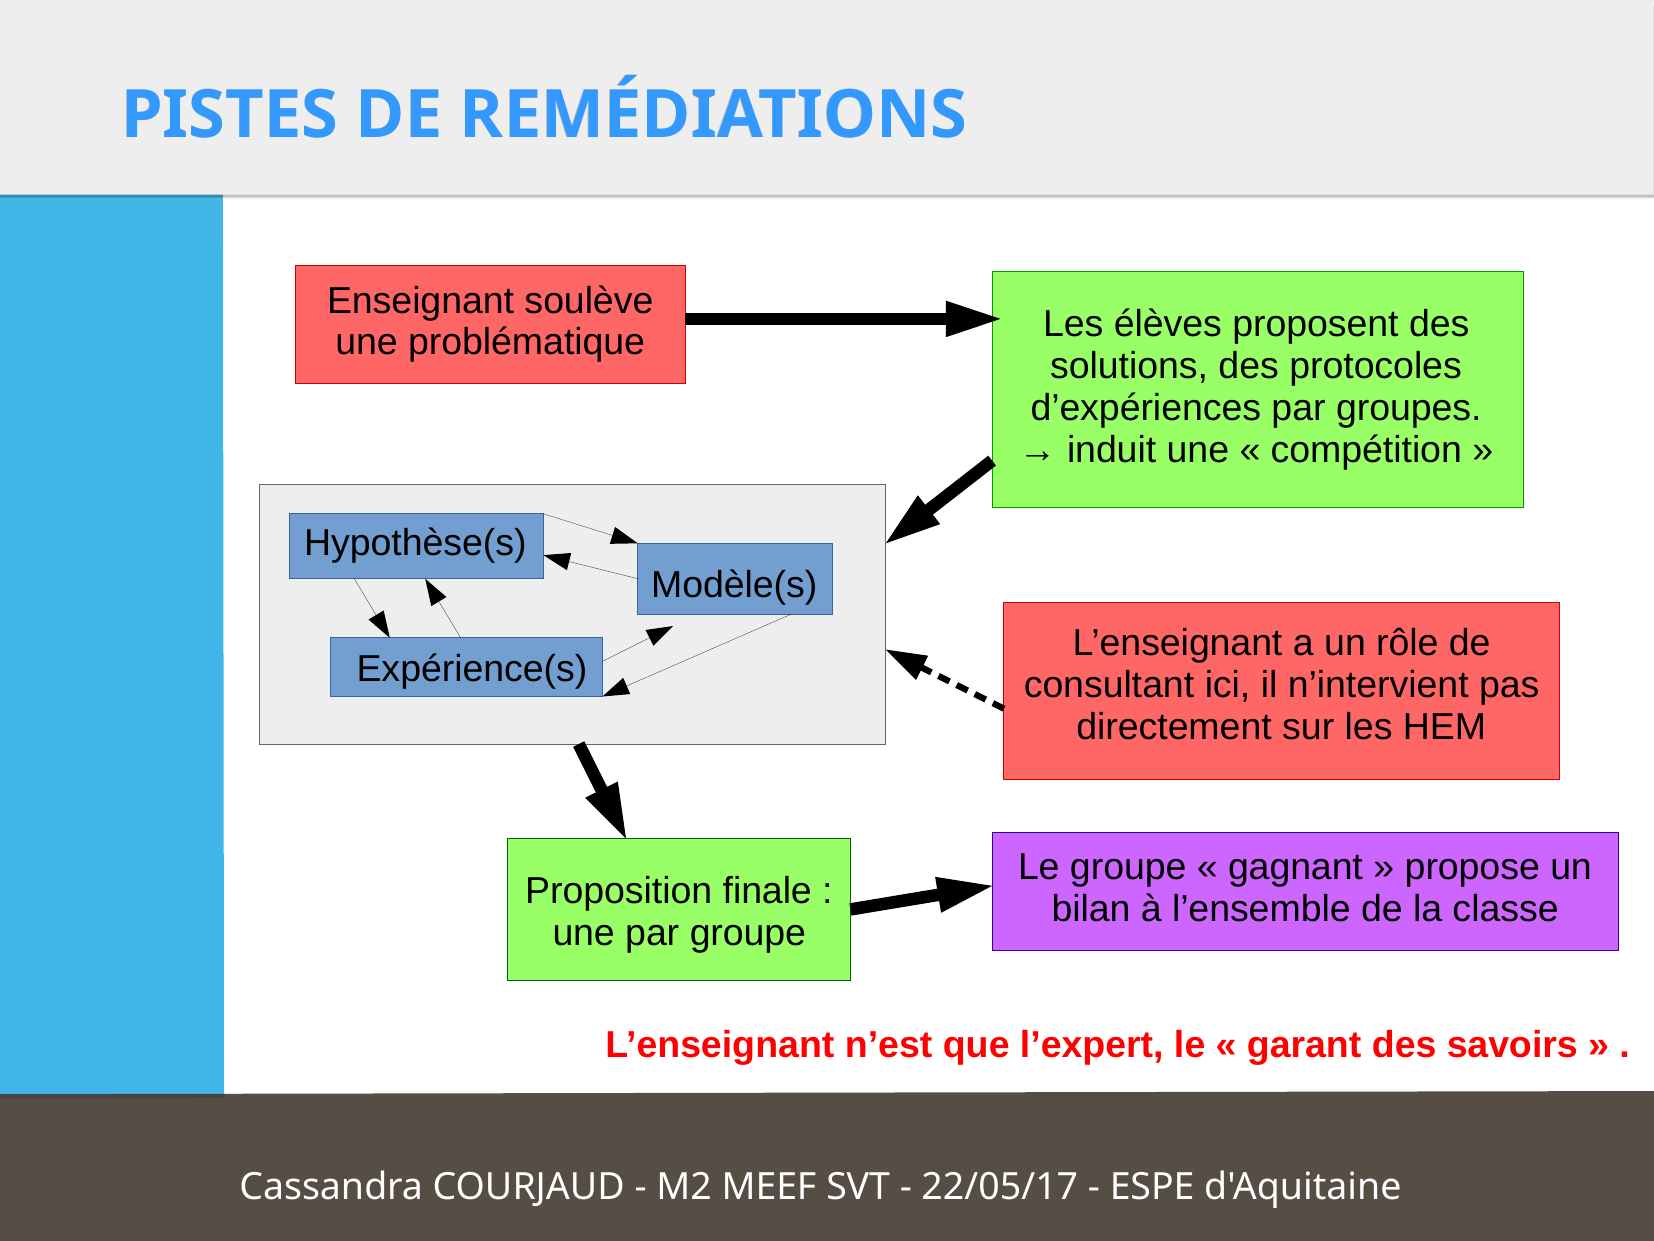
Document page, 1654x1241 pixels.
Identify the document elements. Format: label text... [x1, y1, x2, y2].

text_box [1003, 602, 1560, 614]
text_box [295, 378, 686, 384]
text_box Proposition finale : une par groupe [448, 862, 910, 962]
text_box L’enseignant a un rôle de consultant ici, il n’intervient pas directement sur les HEM [1003, 614, 1560, 755]
text_box PISTES DE REMÉDIATIONS [106, 59, 1654, 148]
text_box [507, 838, 851, 862]
text_box [992, 938, 1619, 951]
text_box [295, 265, 686, 271]
text_box [507, 962, 851, 981]
text_box Le groupe « gagnant » propose un bilan à l’ensemble de la classe [992, 838, 1619, 938]
text_box Hypothèse(s) Modèle(s) Expérience(s) [289, 513, 833, 697]
text_box Les élèves proposent des solutions, des protocoles d’expériences par groupes. → induit une « compétition » [1000, 295, 1512, 497]
text_box [1003, 755, 1560, 780]
text_box [259, 484, 886, 745]
text_box Enseignant soulève une problématique [283, 271, 697, 378]
text_box [992, 271, 1524, 508]
text_box [992, 832, 1619, 838]
text_box L’enseignant n’est que l’expert, le « garant des savoirs » . [590, 1015, 1654, 1115]
